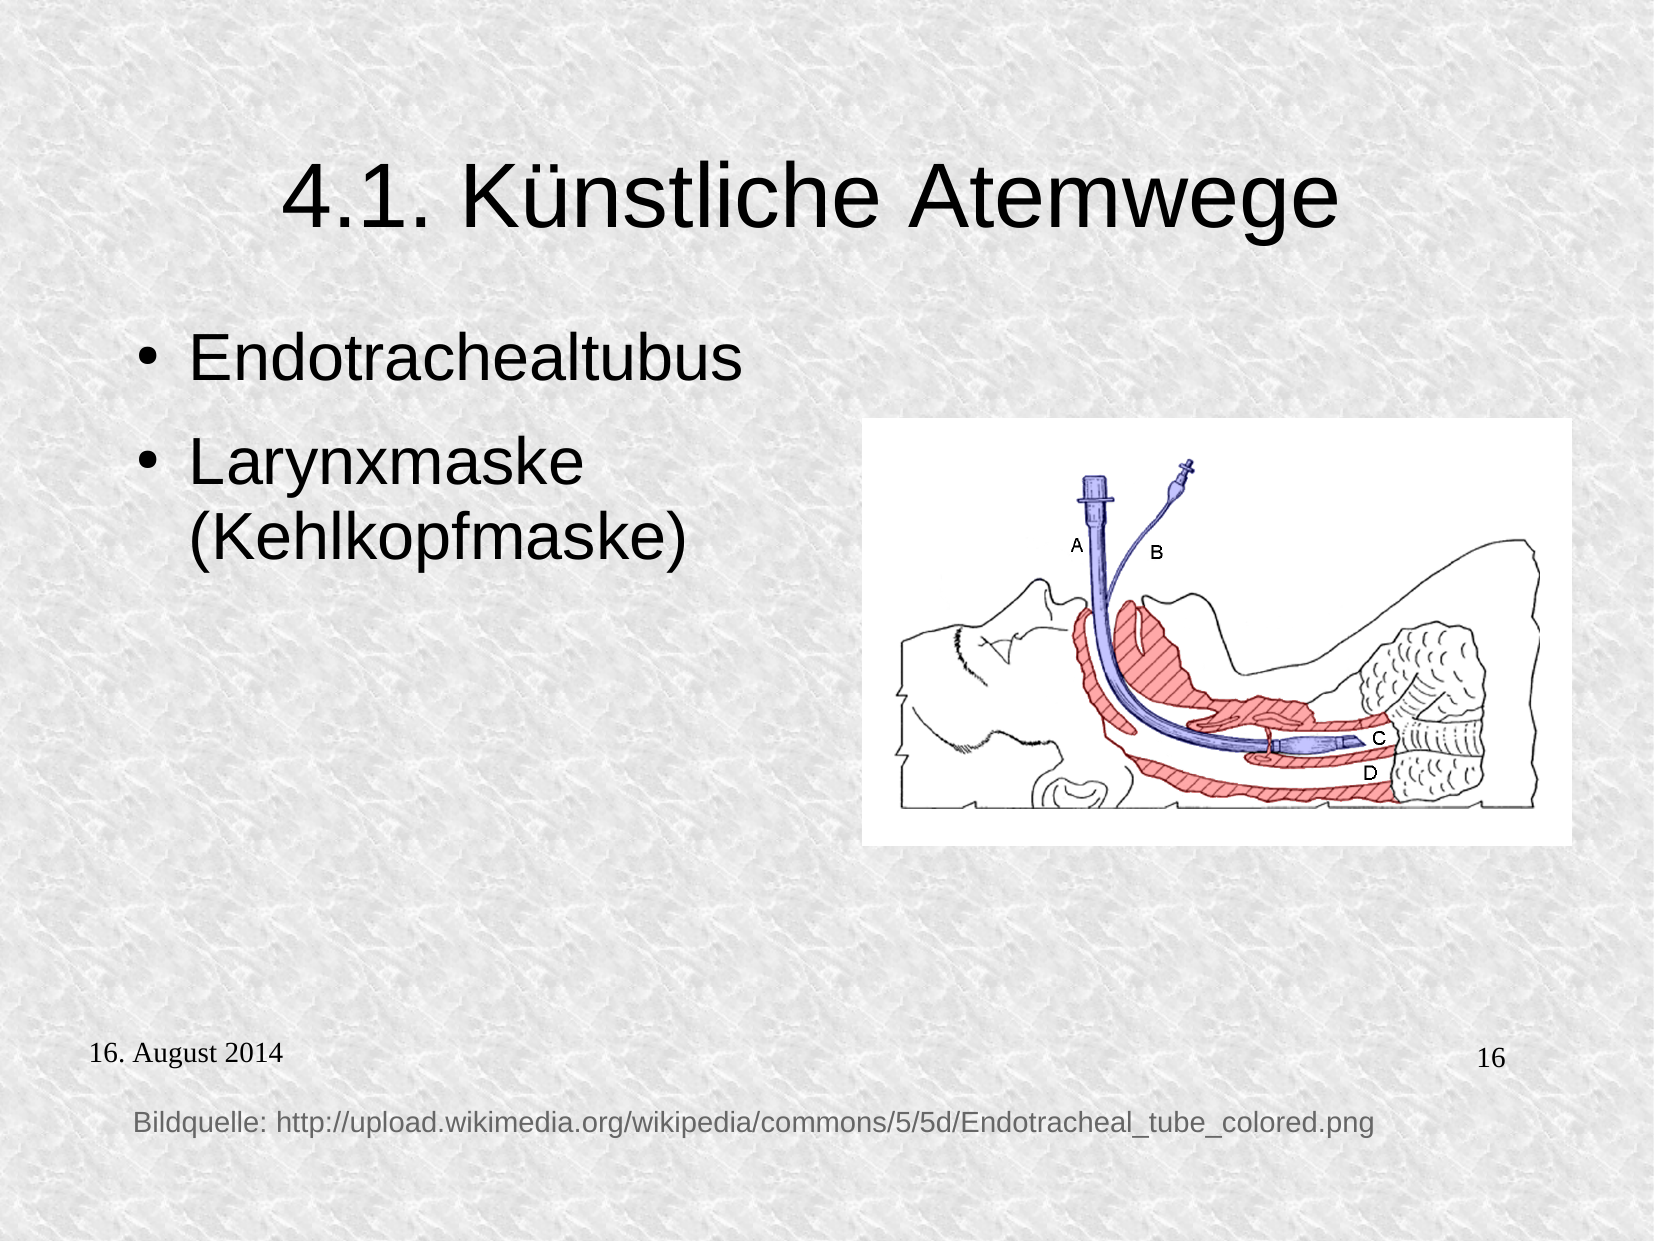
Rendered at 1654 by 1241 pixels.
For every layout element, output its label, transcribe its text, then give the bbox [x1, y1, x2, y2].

title 4.1. Künstliche Atemwege [118, 112, 1506, 281]
text_box Bildquelle: http://upload.wikimedia.org/wikipedia/commons/5/5d/Endotracheal_tube_colored.png [118, 1098, 1392, 1147]
list Endotrachealtubus Larynxmaske (Kehlkopfmaske) [118, 319, 827, 945]
picture [0, 0, 1654, 1241]
